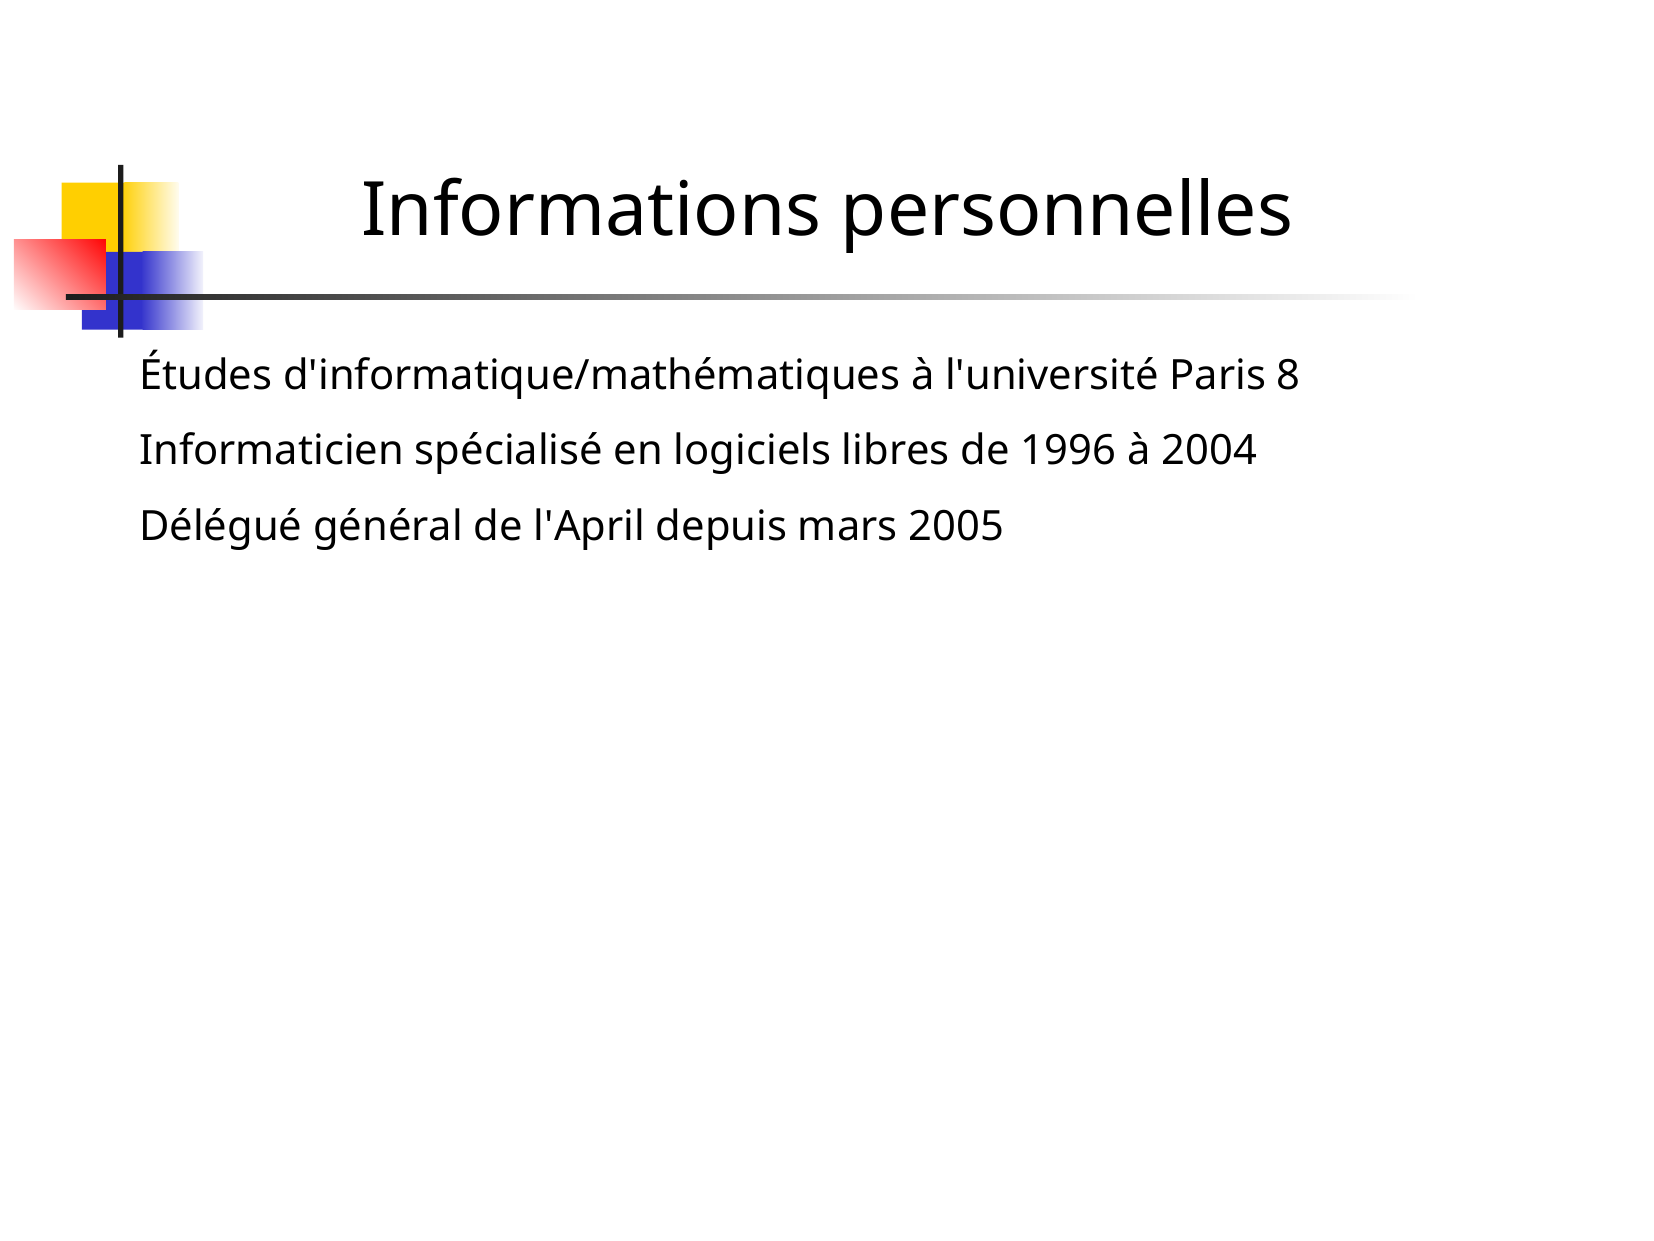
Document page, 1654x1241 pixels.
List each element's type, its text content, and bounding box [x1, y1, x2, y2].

title Informations personnelles [121, 102, 1534, 311]
list Études d'informatique/mathématiques à l'université Paris 8 Informaticien spécialisé en logiciels libres de 1996 à 2004 Délégué général de l'April depuis mars 2005 [121, 344, 1534, 1127]
